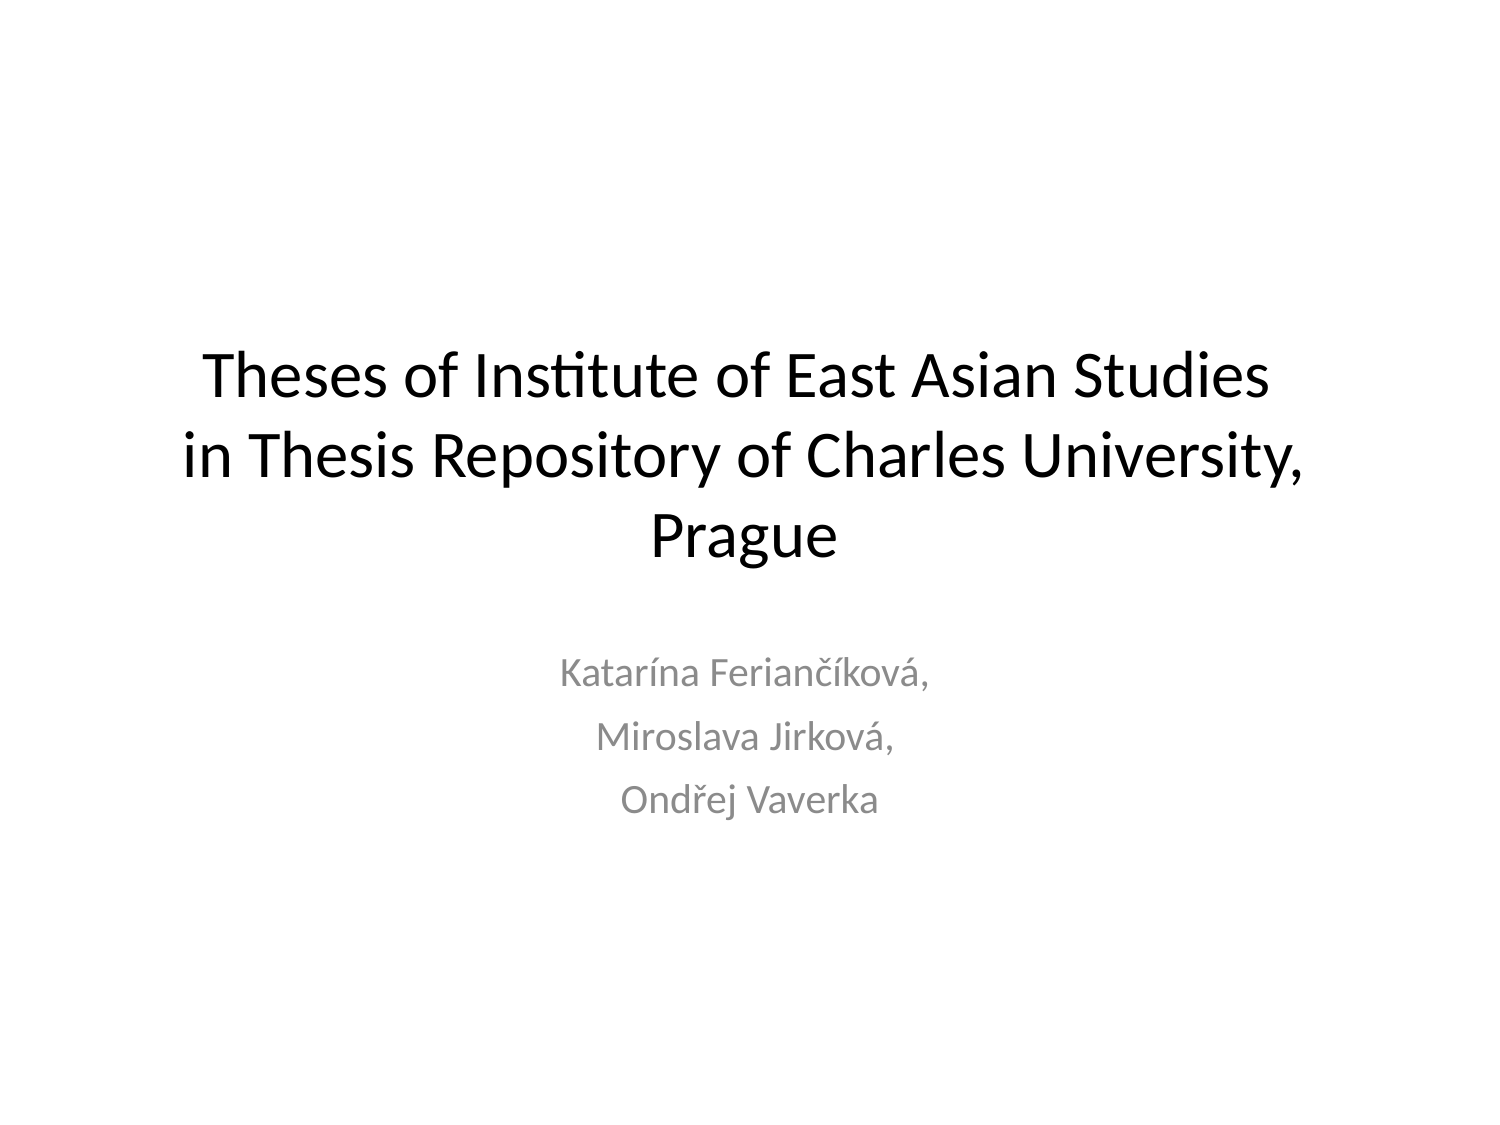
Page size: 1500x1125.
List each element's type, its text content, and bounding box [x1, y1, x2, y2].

subtitle Katarína Feriančíková, Miroslava Jirková, Ondřej Vaverka [225, 637, 1275, 925]
title Theses of Institute of East Asian Studies in Thesis Repository of Charles University, Prague [106, 330, 1382, 572]
